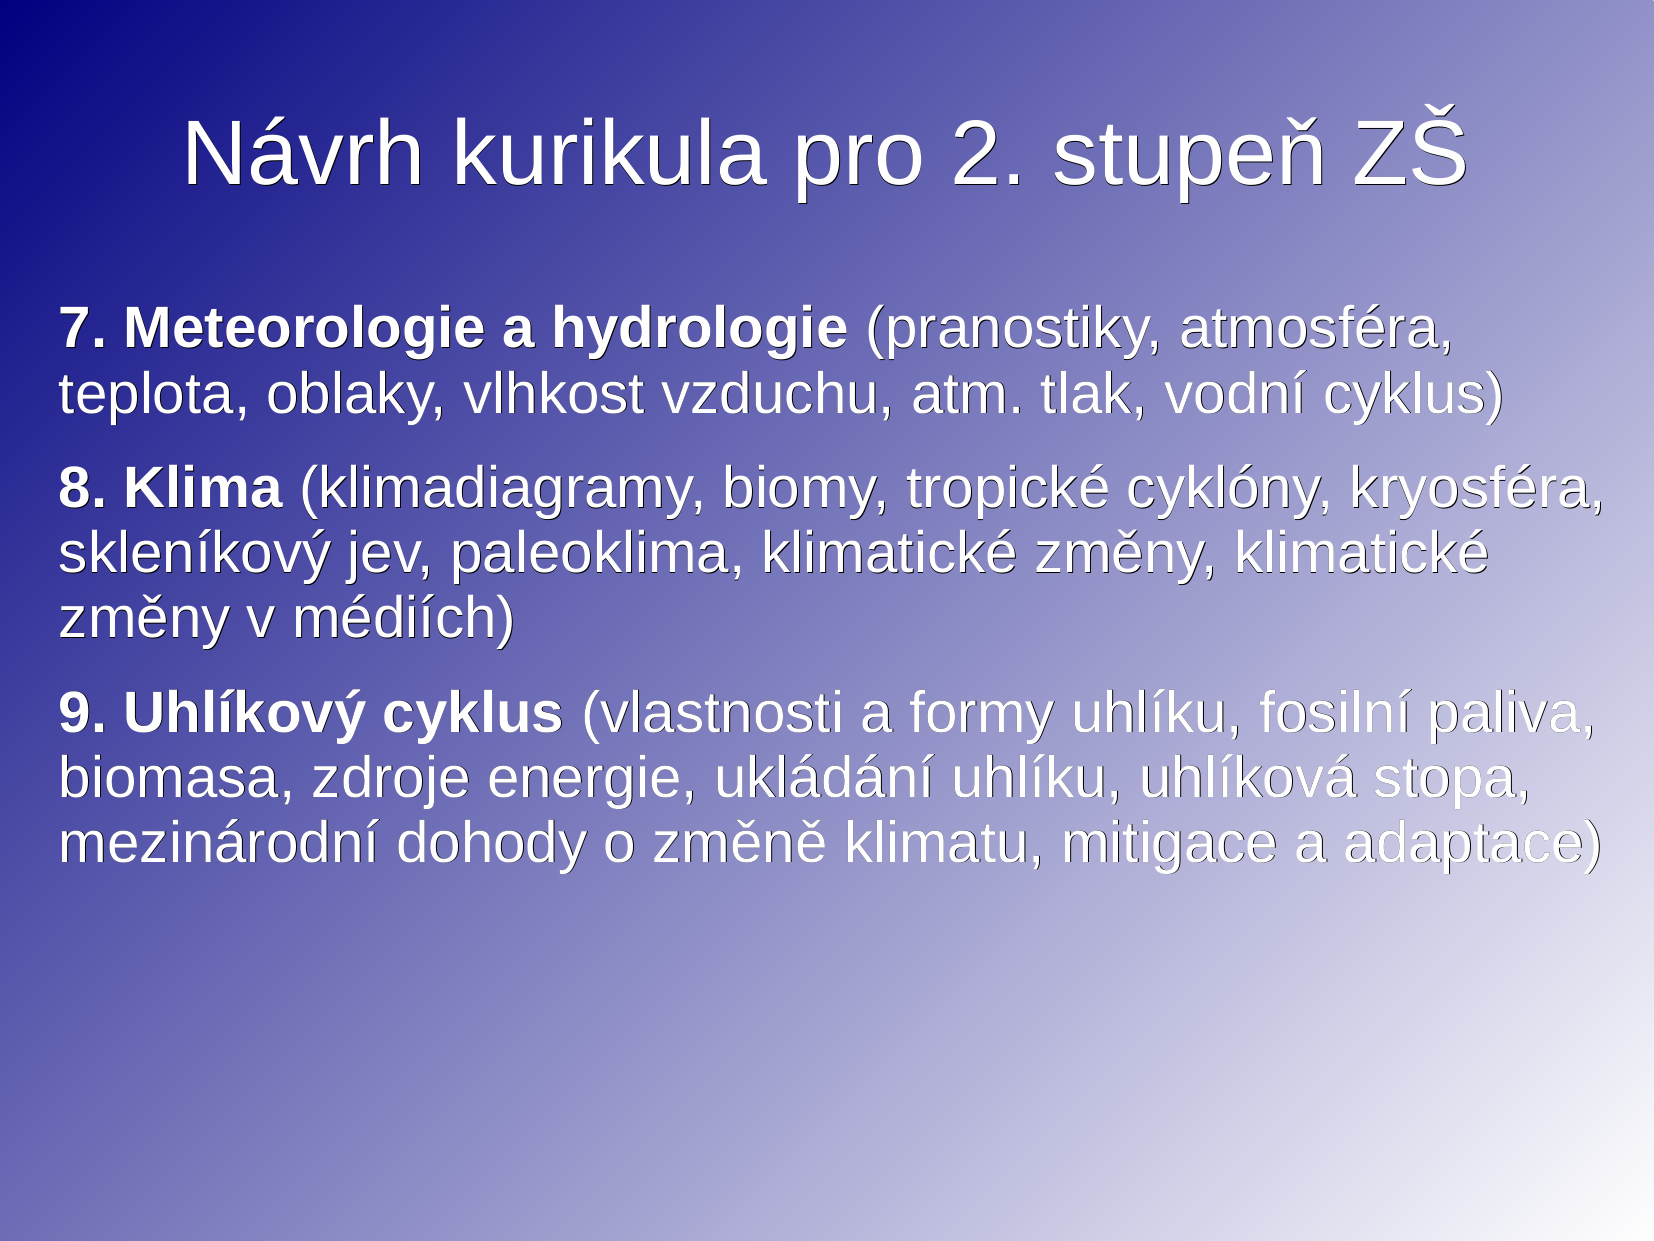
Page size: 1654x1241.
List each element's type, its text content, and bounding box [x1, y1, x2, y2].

title Návrh kurikula pro 2. stupeň ZŠ [29, 49, 1625, 257]
list 7. Meteorologie a hydrologie (pranostiky, atmosféra, teplota, oblaky, vlhkost vzduchu, atm. tlak, vodní cyklus) 8. Klima (klimadiagramy, biomy, tropické cyklóny, kryosféra, skleníkový jev, paleoklima, klimatické změny, klimatické změny v médiích) 9. Uhlíkový cyklus (vlastnosti a formy uhlíku, fosilní paliva, biomasa, zdroje energie, ukládání uhlíku, uhlíková stopa, mezinárodní dohody o změně klimatu, mitigace a adaptace) [59, 295, 1625, 1114]
